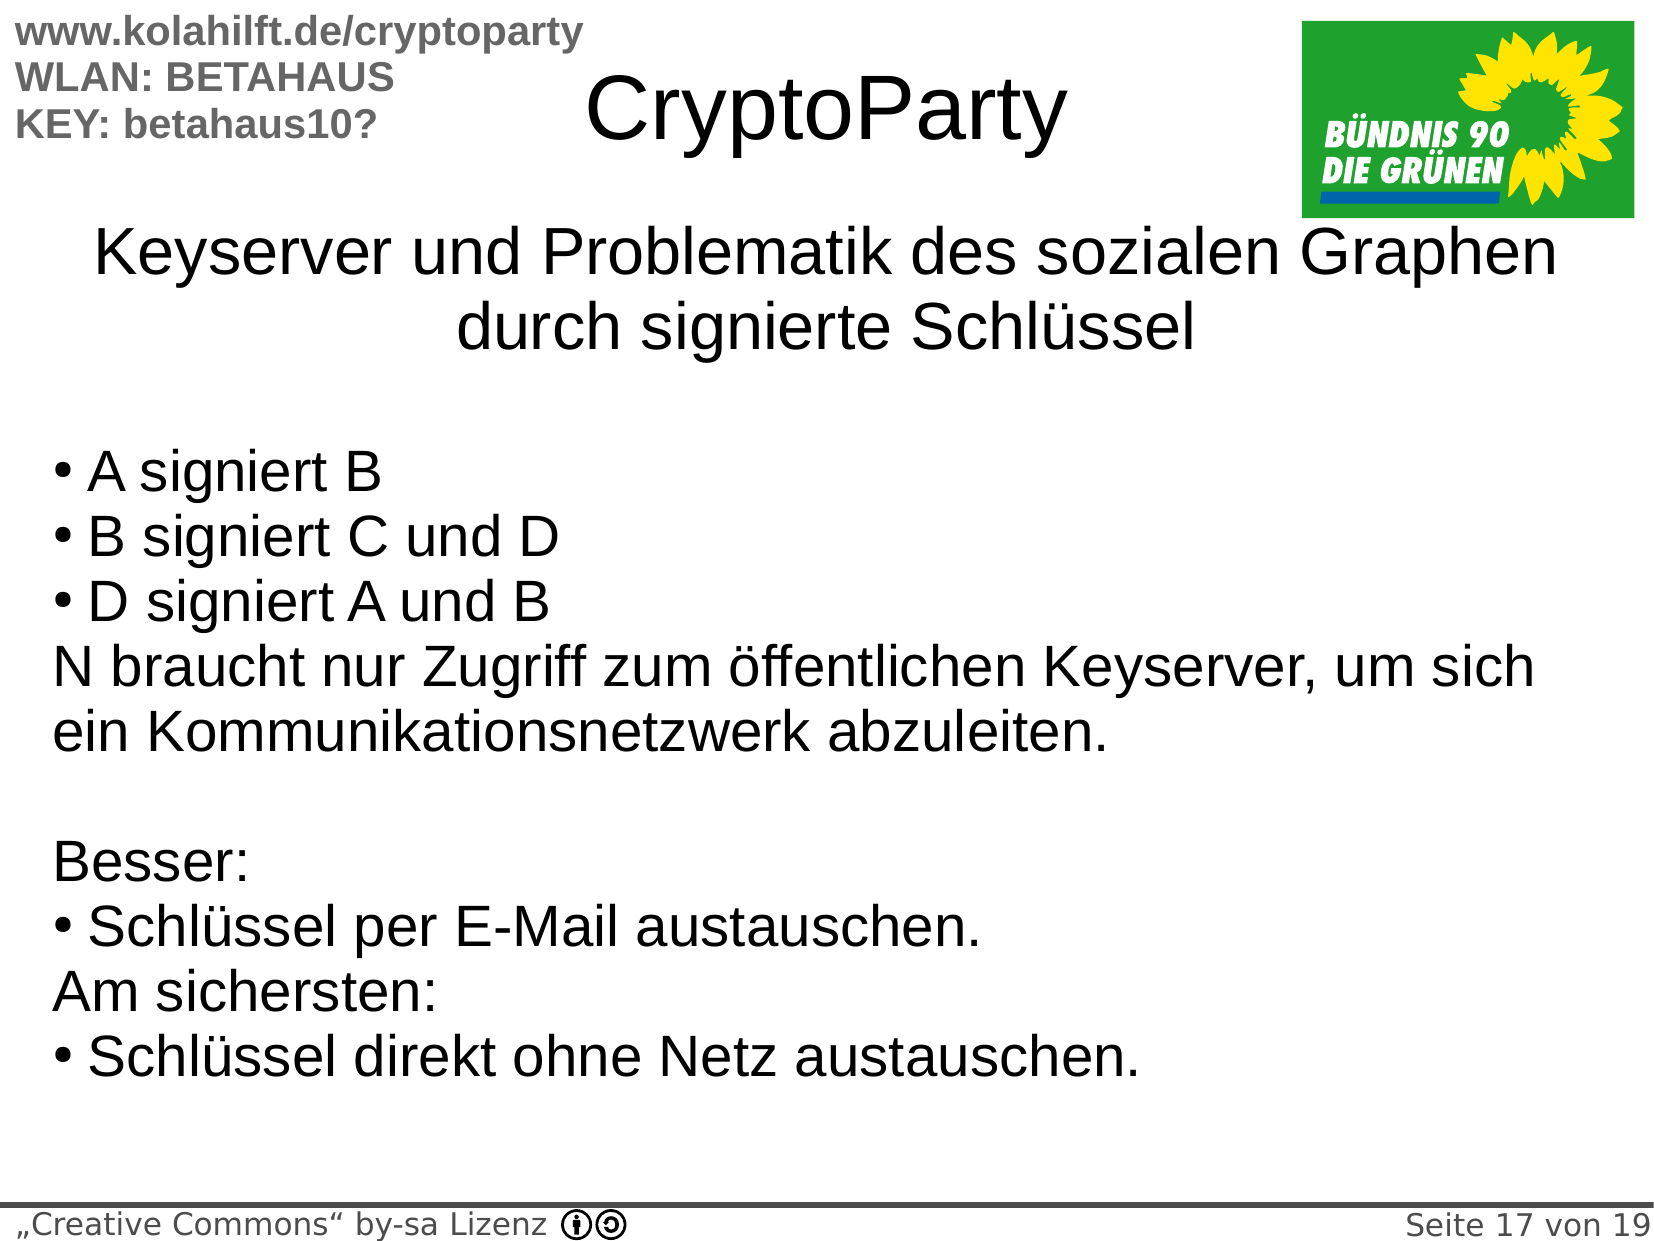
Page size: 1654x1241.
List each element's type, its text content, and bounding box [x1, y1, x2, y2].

text_box Keyserver und Problematik des sozialen Graphen durch signierte Schlüssel A signiert B B signiert C und D D signiert A und B N braucht nur Zugriff zum öffentlichen Keyserver, um sich ein Kommunikationsnetzwerk abzuleiten. Besser: Schlüssel per E-Mail austauschen. Am sichersten: Schlüssel direkt ohne Netz austauschen. [37, 206, 1616, 1097]
